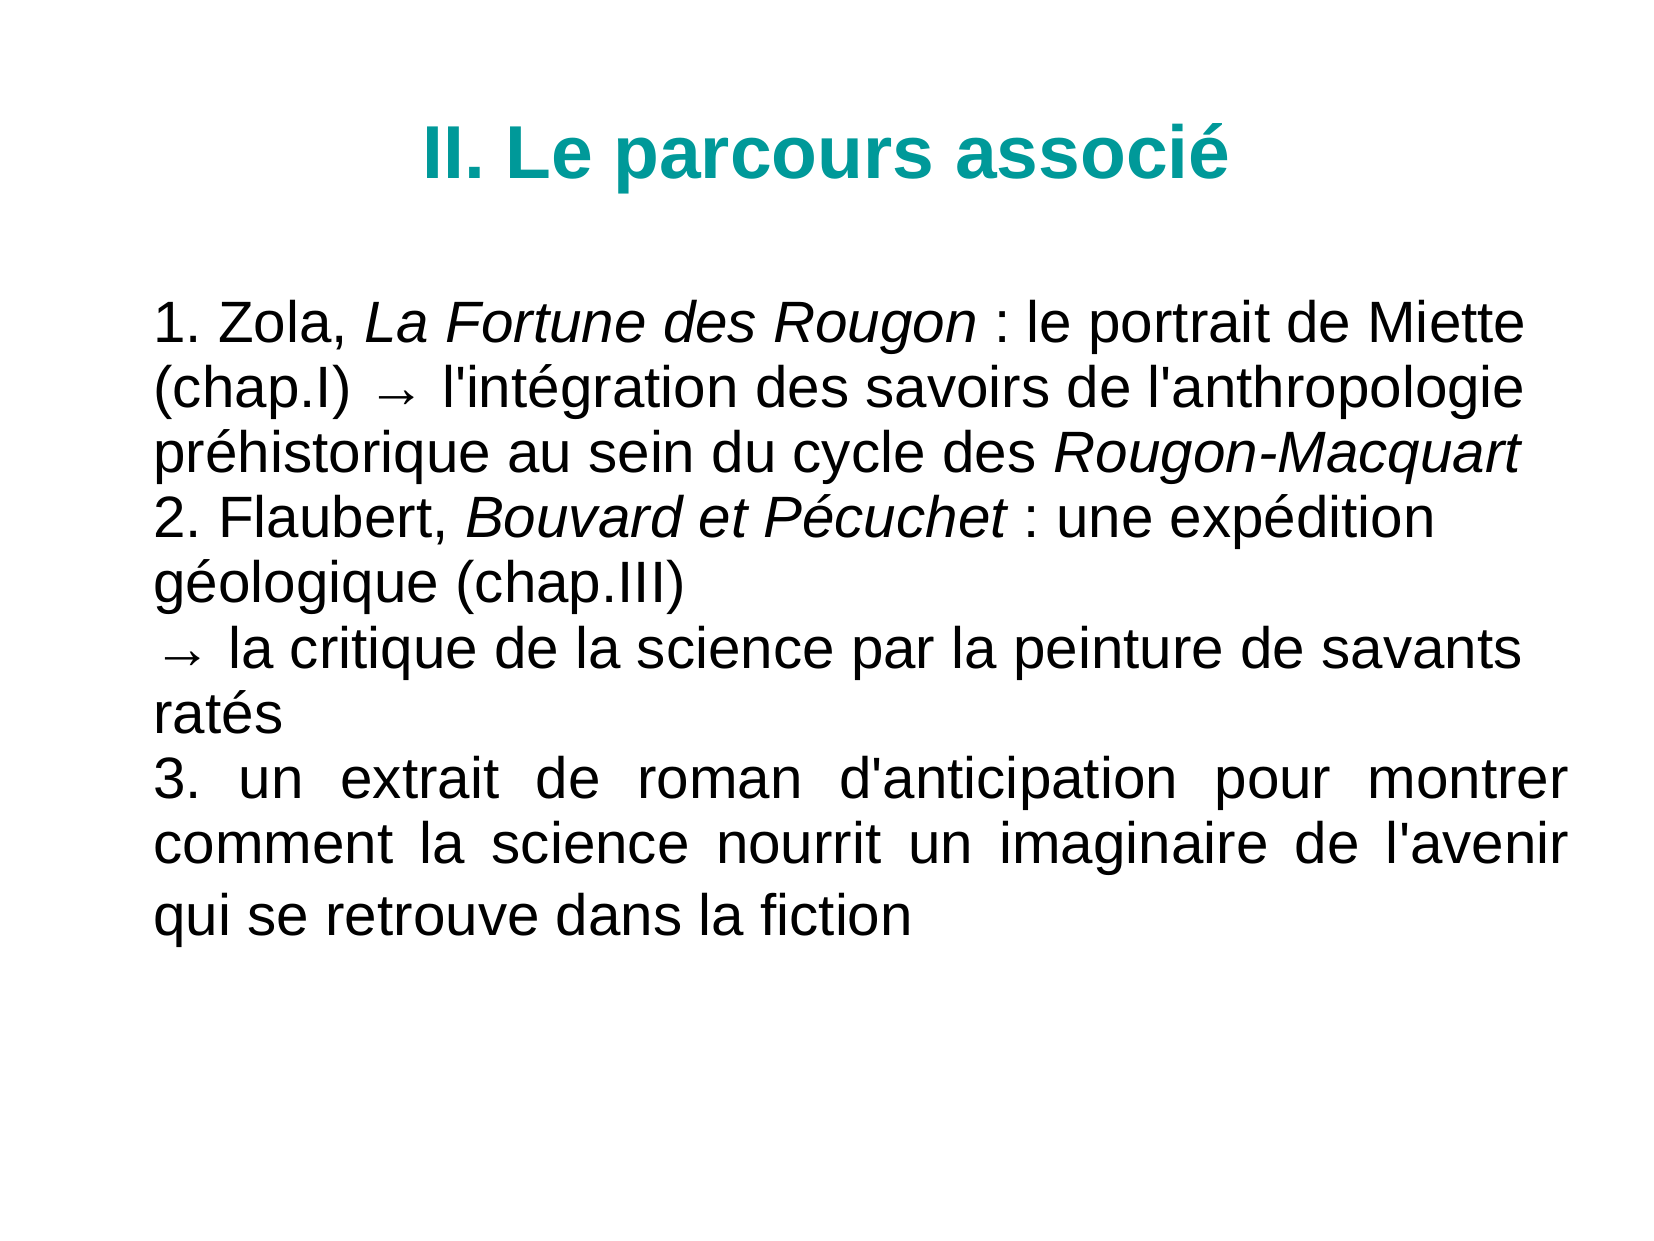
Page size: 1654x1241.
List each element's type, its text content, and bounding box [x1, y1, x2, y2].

list 1. Zola, La Fortune des Rougon : le portrait de Miette (chap.I) → l'intégration des savoirs de l'anthropologie préhistorique au sein du cycle des Rougon-Macquart 2. Flaubert, Bouvard et Pécuchet : une expédition géologique (chap.III) → la critique de la science par la peinture de savants ratés 3. un extrait de roman d'anticipation pour montrer comment la science nourrit un imaginaire de l'avenir qui se retrouve dans la fiction [82, 290, 1571, 1109]
title II. Le parcours associé [82, 49, 1571, 257]
